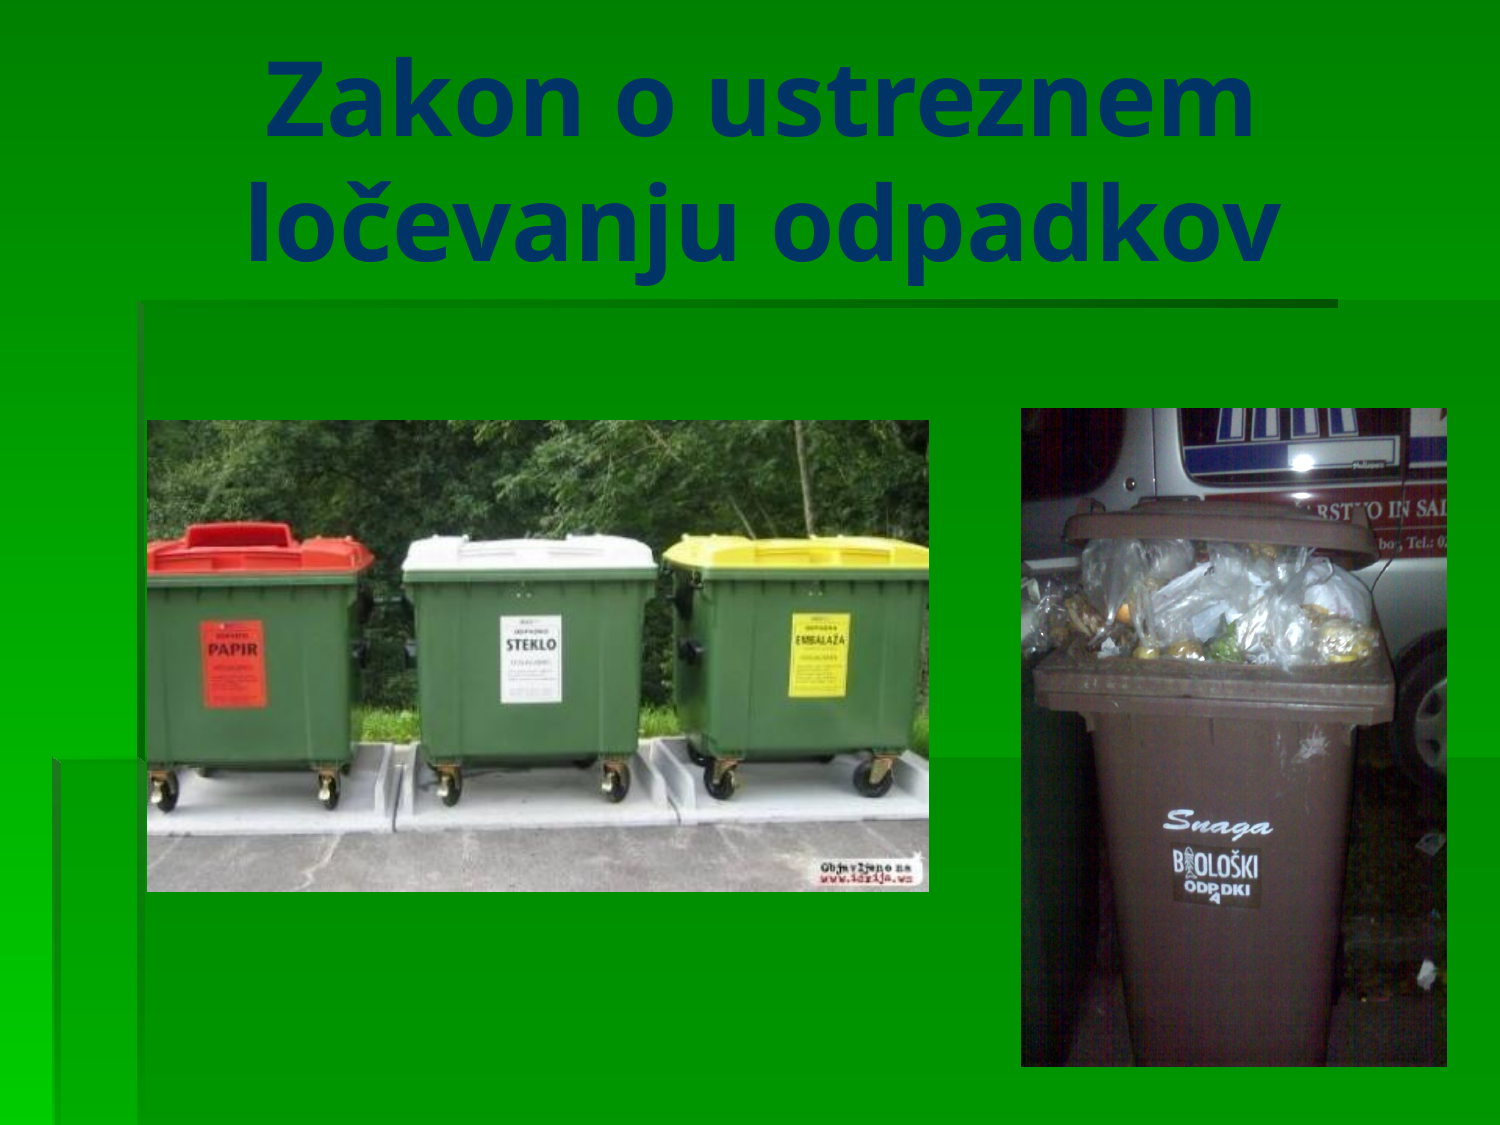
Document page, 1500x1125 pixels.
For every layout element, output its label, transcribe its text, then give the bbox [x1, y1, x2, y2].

picture [1021, 408, 1447, 1067]
title Zakon o ustreznem ločevanju odpadkov [75, 40, 1451, 275]
picture [147, 420, 929, 892]
